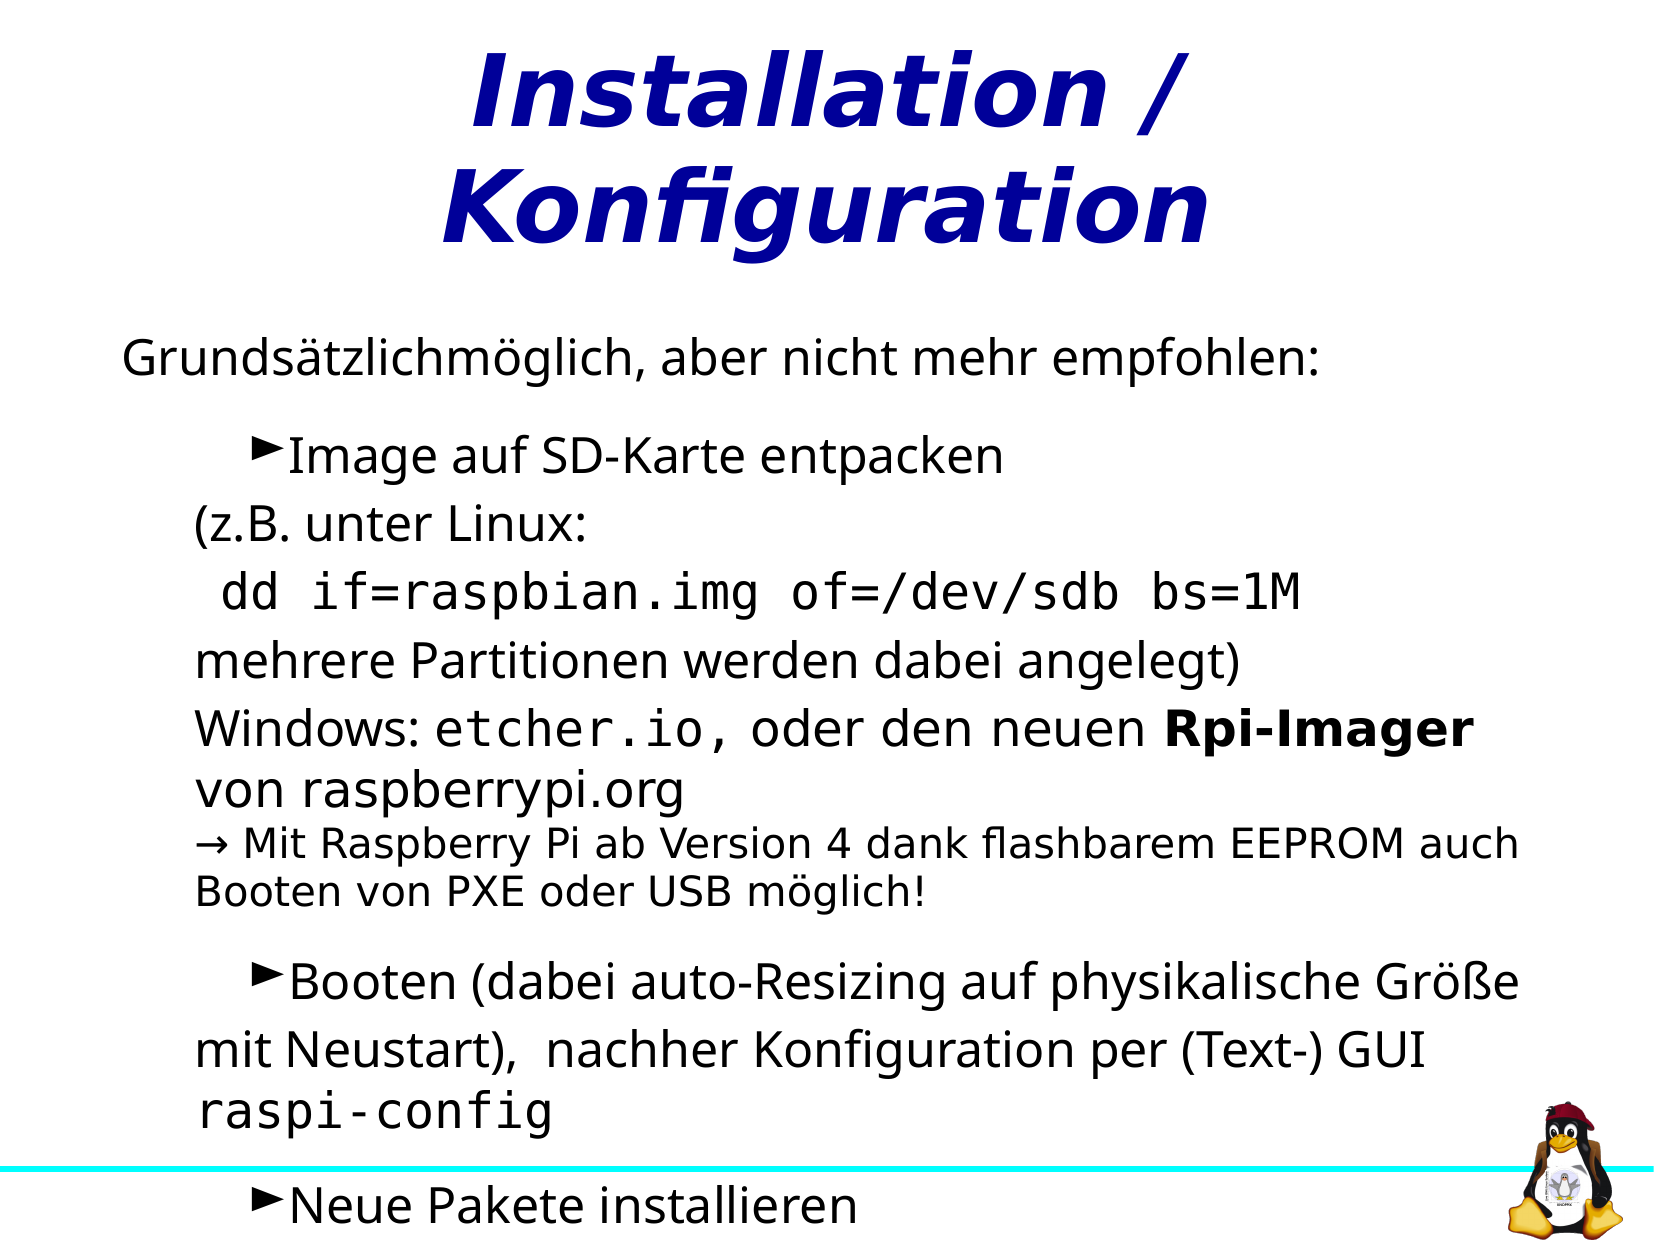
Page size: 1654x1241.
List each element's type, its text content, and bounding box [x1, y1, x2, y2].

list Grundsätzlichmöglich, aber nicht mehr empfohlen: Image auf SD-Karte entpacken (z.B. unter Linux: dd if=raspbian.img of=/dev/sdb bs=1M mehrere Partitionen werden dabei angelegt) Windows: etcher.io, oder den neuen Rpi-Imager von raspberrypi.org → Mit Raspberry Pi ab Version 4 dank flashbarem EEPROM auch Booten von PXE oder USB möglich! Booten (dabei auto-Resizing auf physikalische Größe mit Neustart), nachher Konfiguration per (Text-) GUI raspi-config Neue Pakete installieren [121, 322, 1561, 1241]
title Installation / Konfiguration [121, 33, 1534, 267]
picture [1561, 1100, 1625, 1241]
